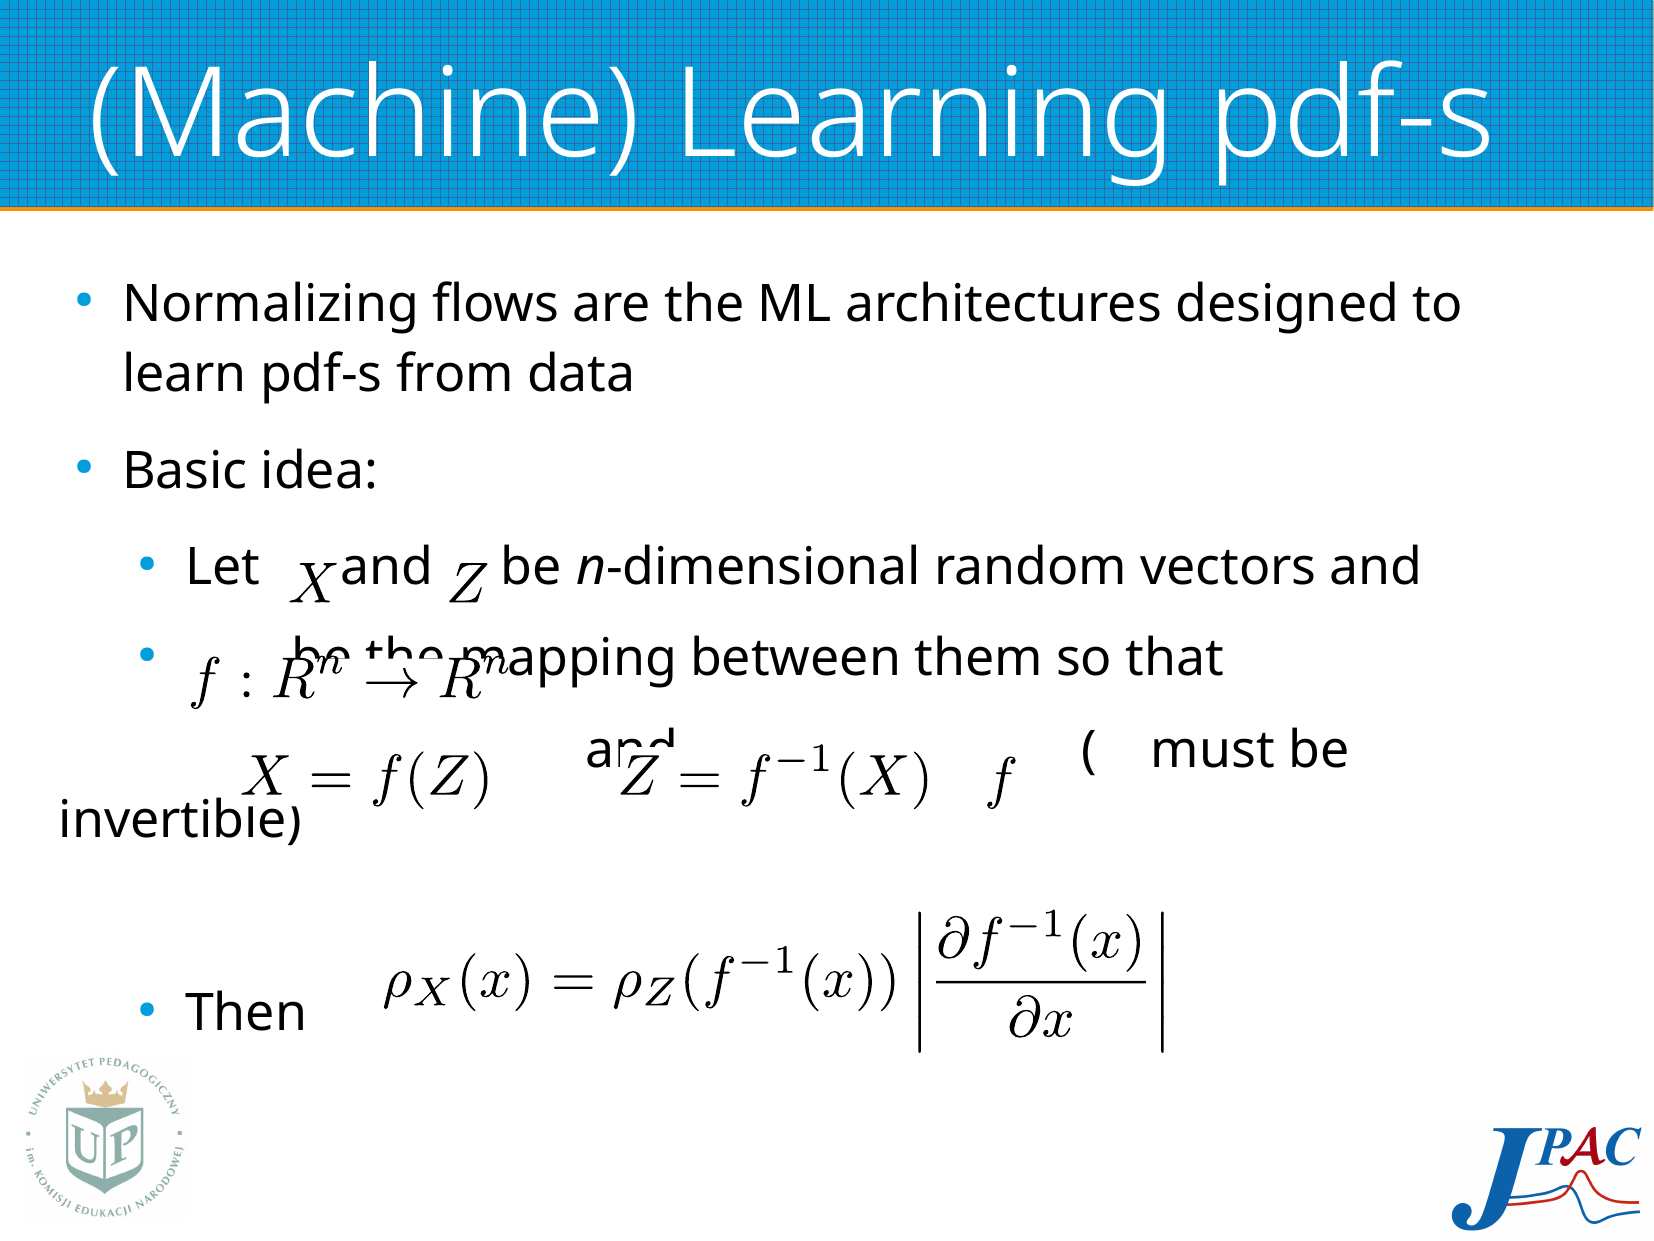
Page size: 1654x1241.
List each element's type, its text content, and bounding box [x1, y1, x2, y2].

text_box [190, 655, 509, 710]
text_box [986, 756, 1016, 810]
text_box [241, 751, 488, 810]
text_box [448, 563, 488, 603]
text_box [620, 744, 928, 810]
picture [21, 1053, 188, 1221]
list Normalizing flows are the ML architectures designed to learn pdf-s from data Basic idea: Let and be n-dimensional random vectors and be the mapping between them so that and ( must be invertible) Then [59, 265, 1565, 1063]
title (Machine) Learning pdf-s [88, 5, 1565, 193]
text_box [289, 563, 337, 603]
picture [1440, 1121, 1654, 1241]
text_box [383, 909, 1164, 1053]
